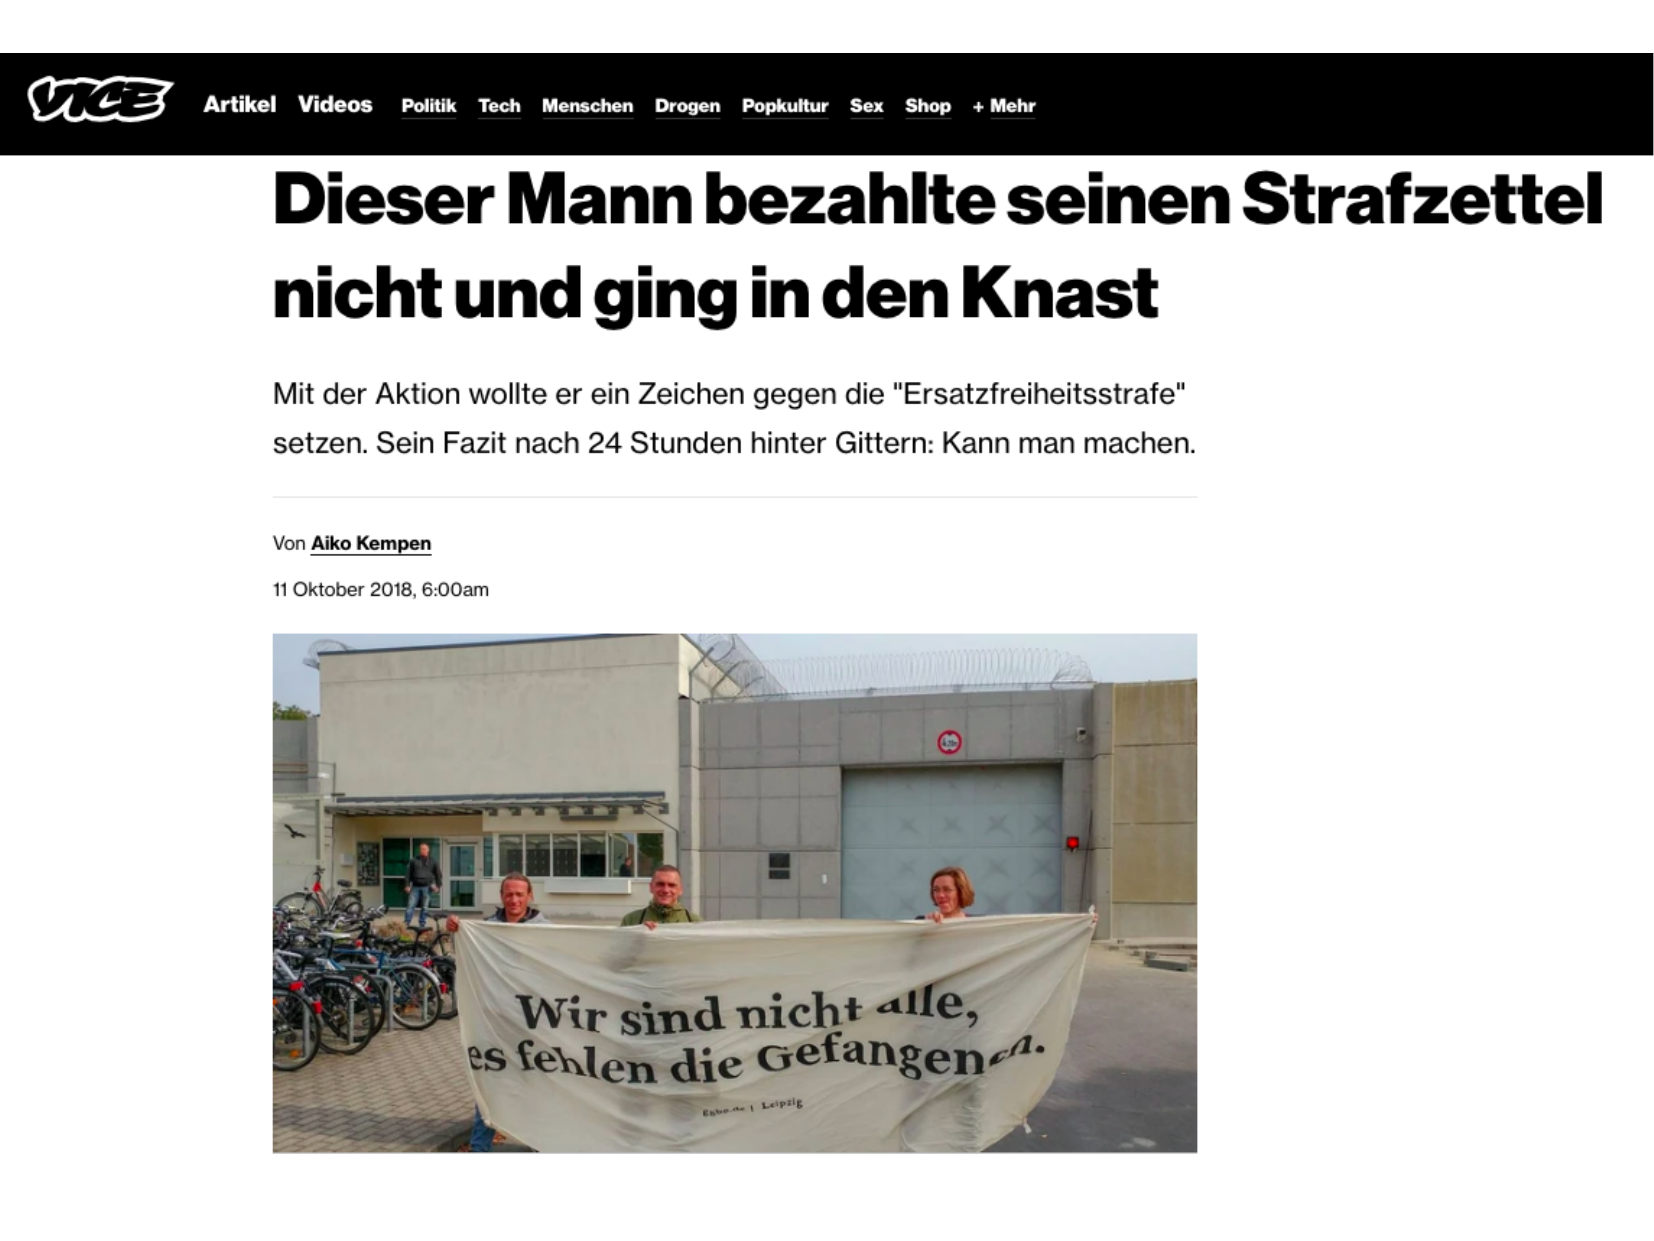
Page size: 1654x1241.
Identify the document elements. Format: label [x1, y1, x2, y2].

picture [0, 53, 1654, 1167]
